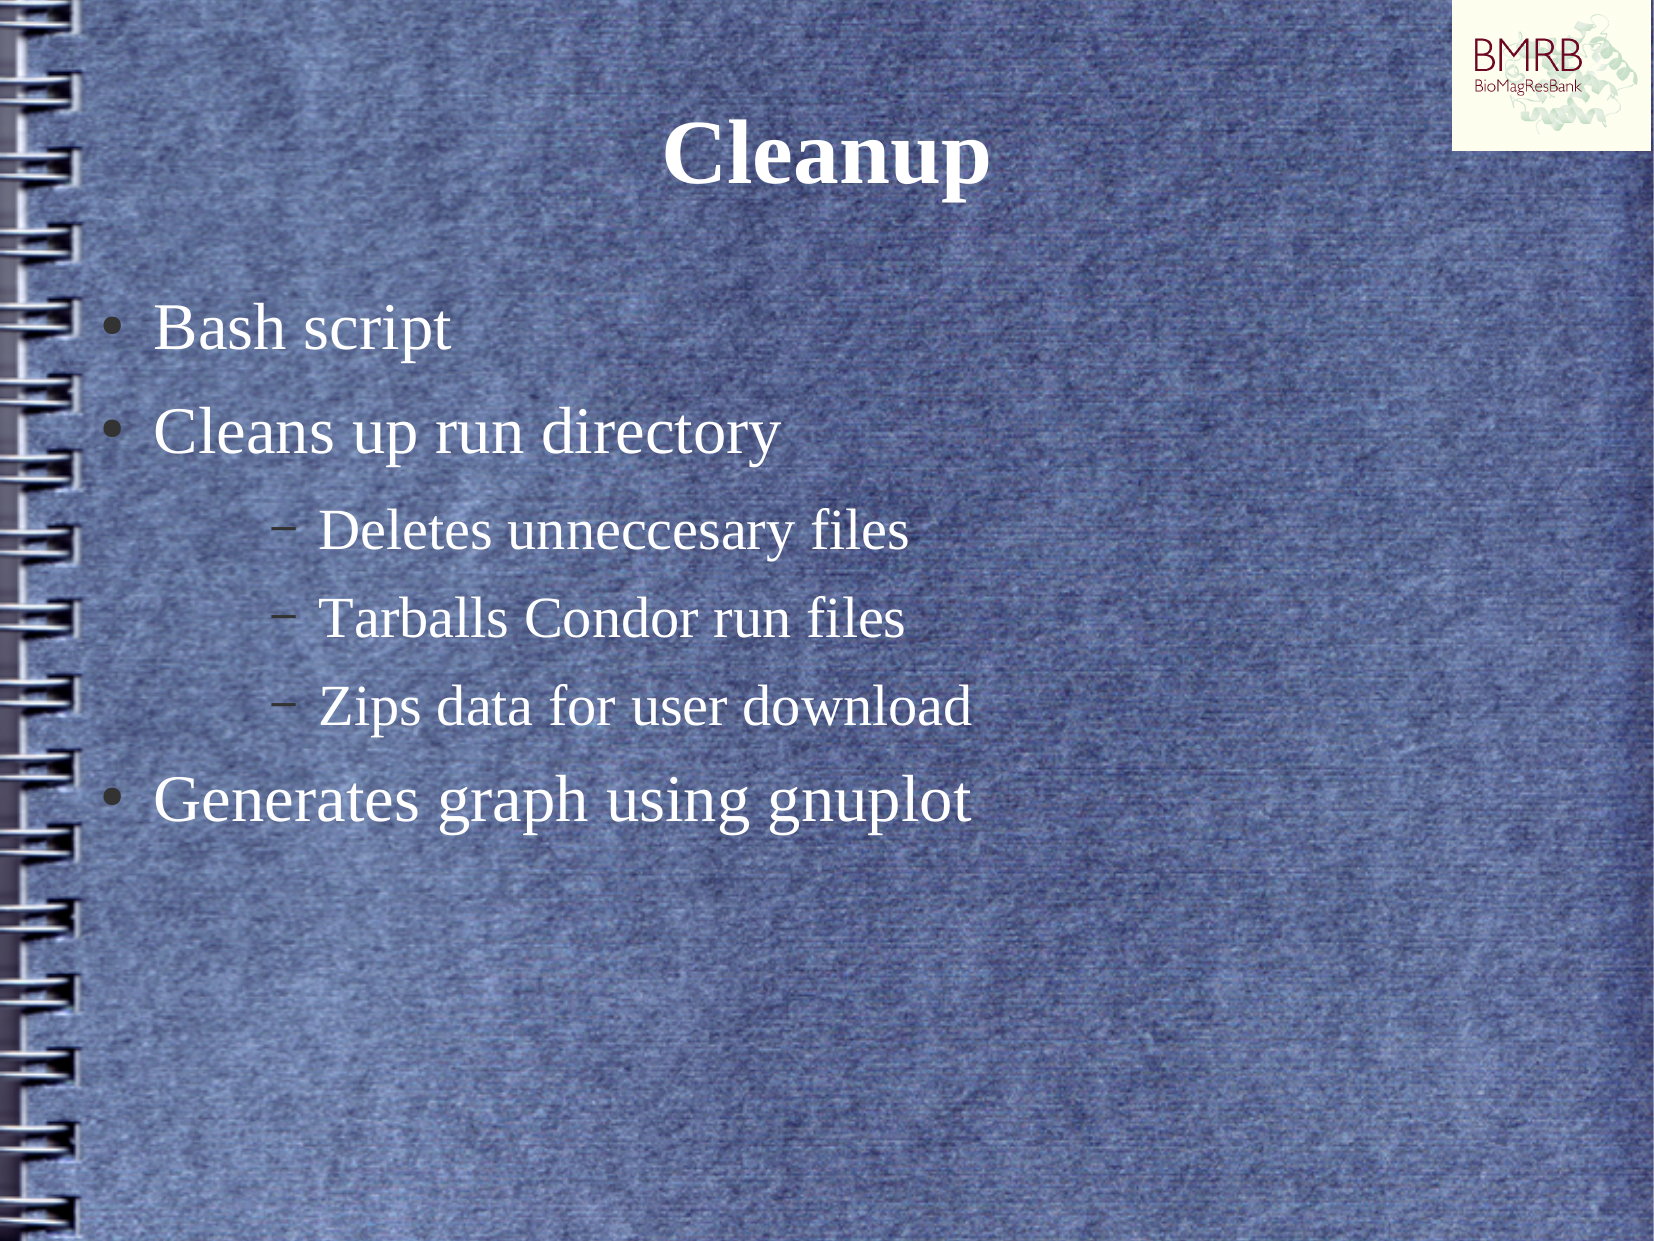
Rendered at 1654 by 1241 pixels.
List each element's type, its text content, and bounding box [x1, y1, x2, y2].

title Cleanup [82, 49, 1571, 257]
list Bash script Cleans up run directory Deletes unneccesary files Tarballs Condor run files Zips data for user download Generates graph using gnuplot [82, 290, 1571, 1109]
picture [0, 0, 1654, 1241]
